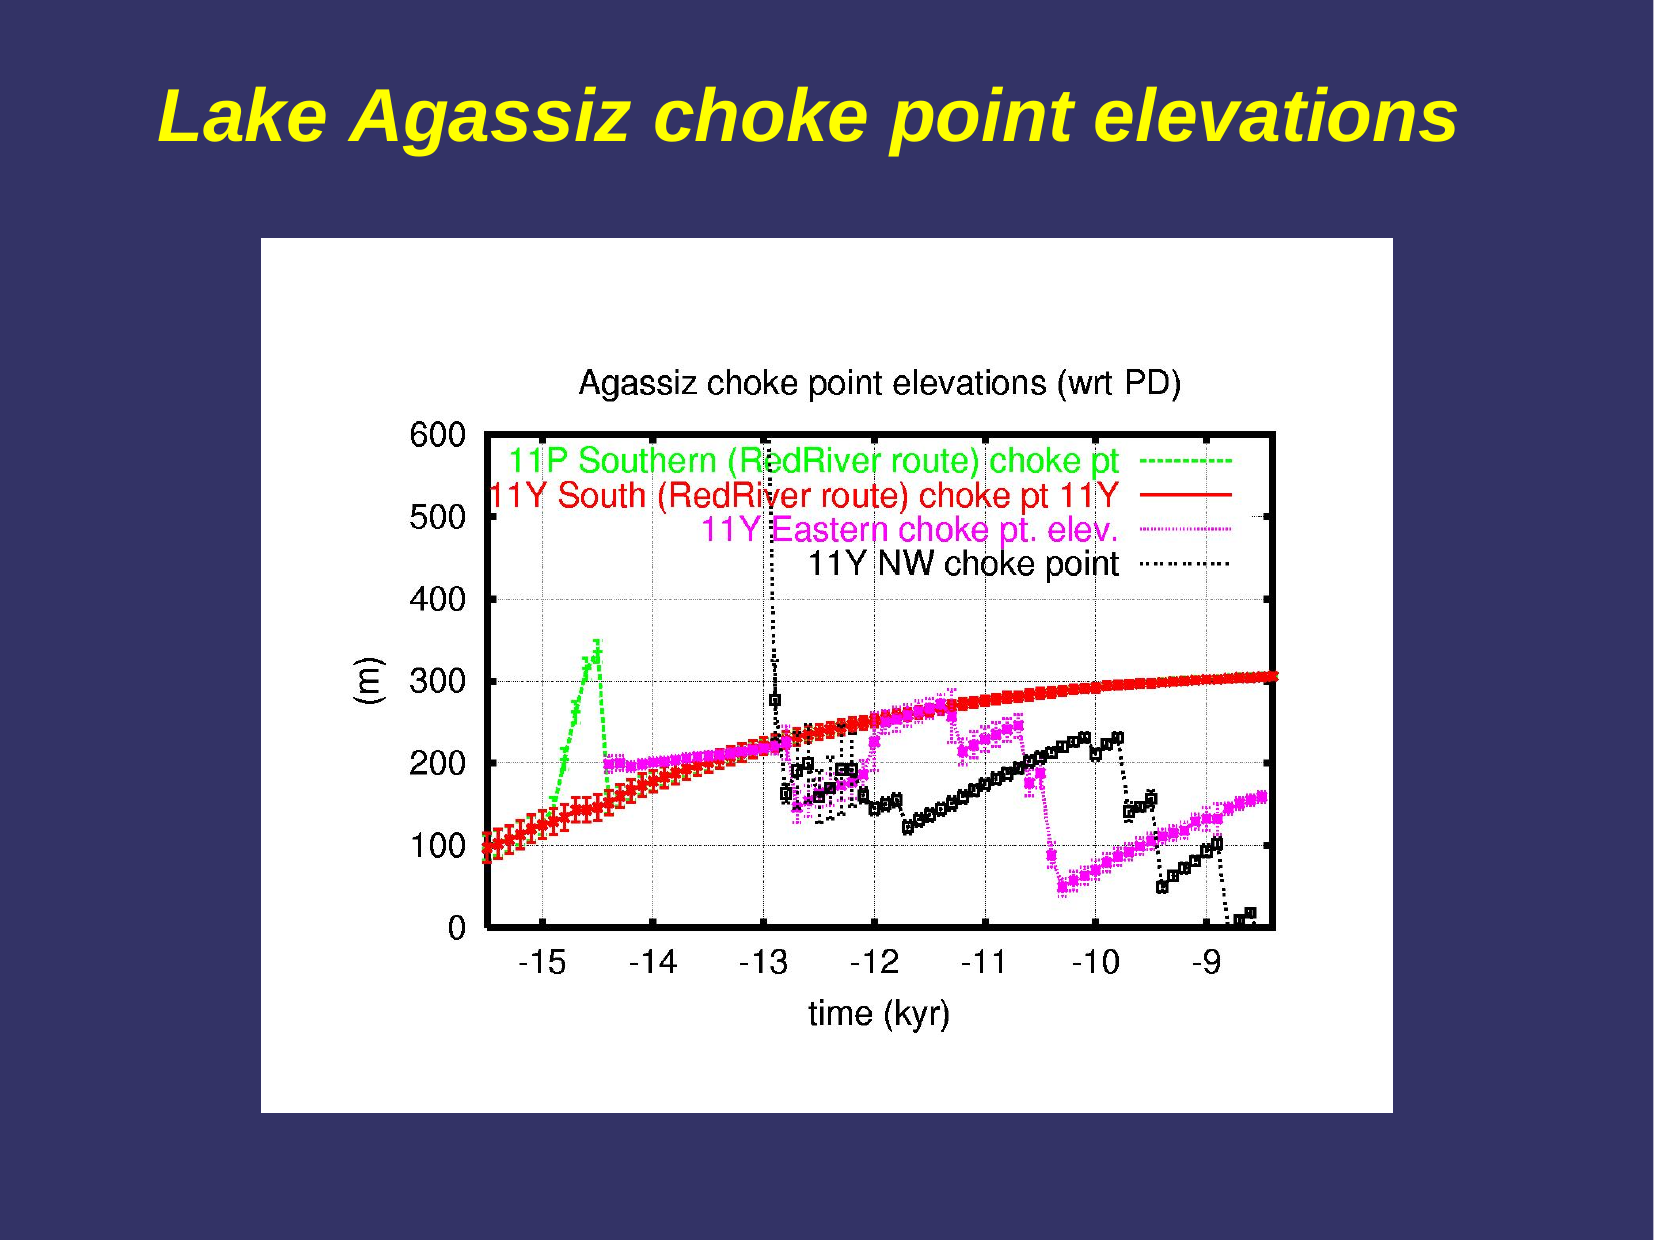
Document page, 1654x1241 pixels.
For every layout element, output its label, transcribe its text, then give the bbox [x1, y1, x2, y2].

picture [261, 238, 1393, 1113]
title Lake Agassiz choke point elevations [103, 49, 1516, 185]
